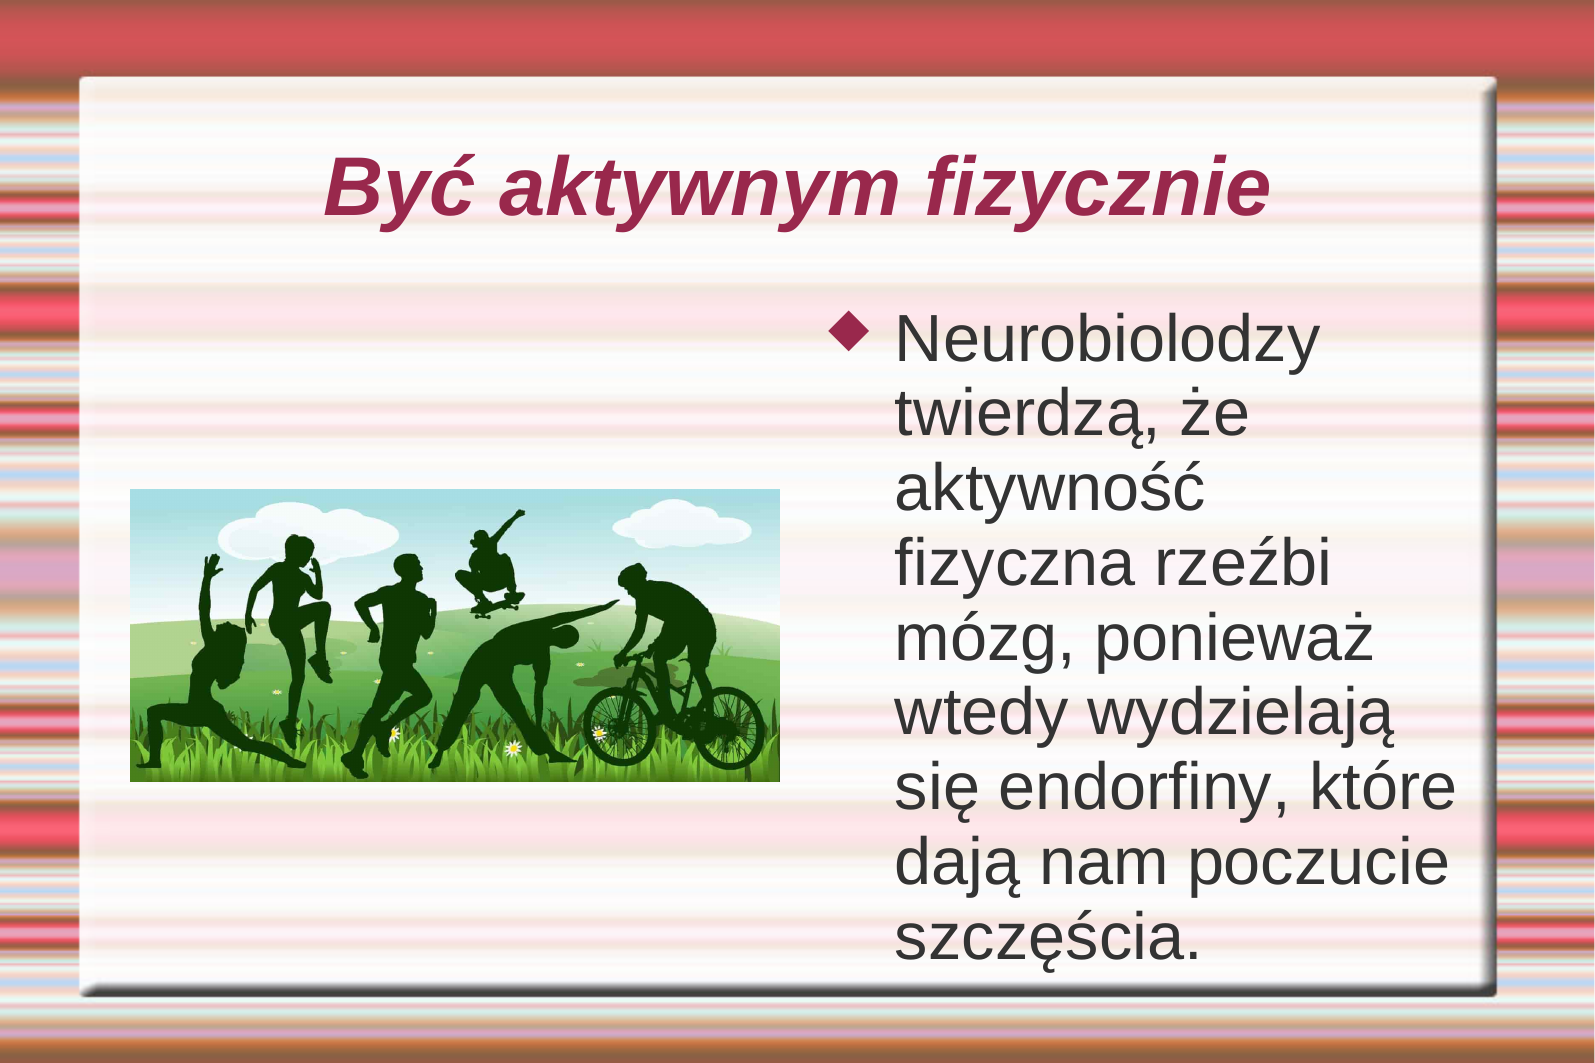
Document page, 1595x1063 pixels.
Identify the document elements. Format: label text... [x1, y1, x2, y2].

list Neurobiolodzy twierdzą, że aktywność fizyczna rzeźbi mózg, ponieważ wtedy wydzielają się endorfiny, które dają nam poczucie szczęścia. [812, 300, 1463, 974]
picture [0, 0, 1595, 1063]
title Być aktywnym fizycznie [117, 98, 1479, 276]
